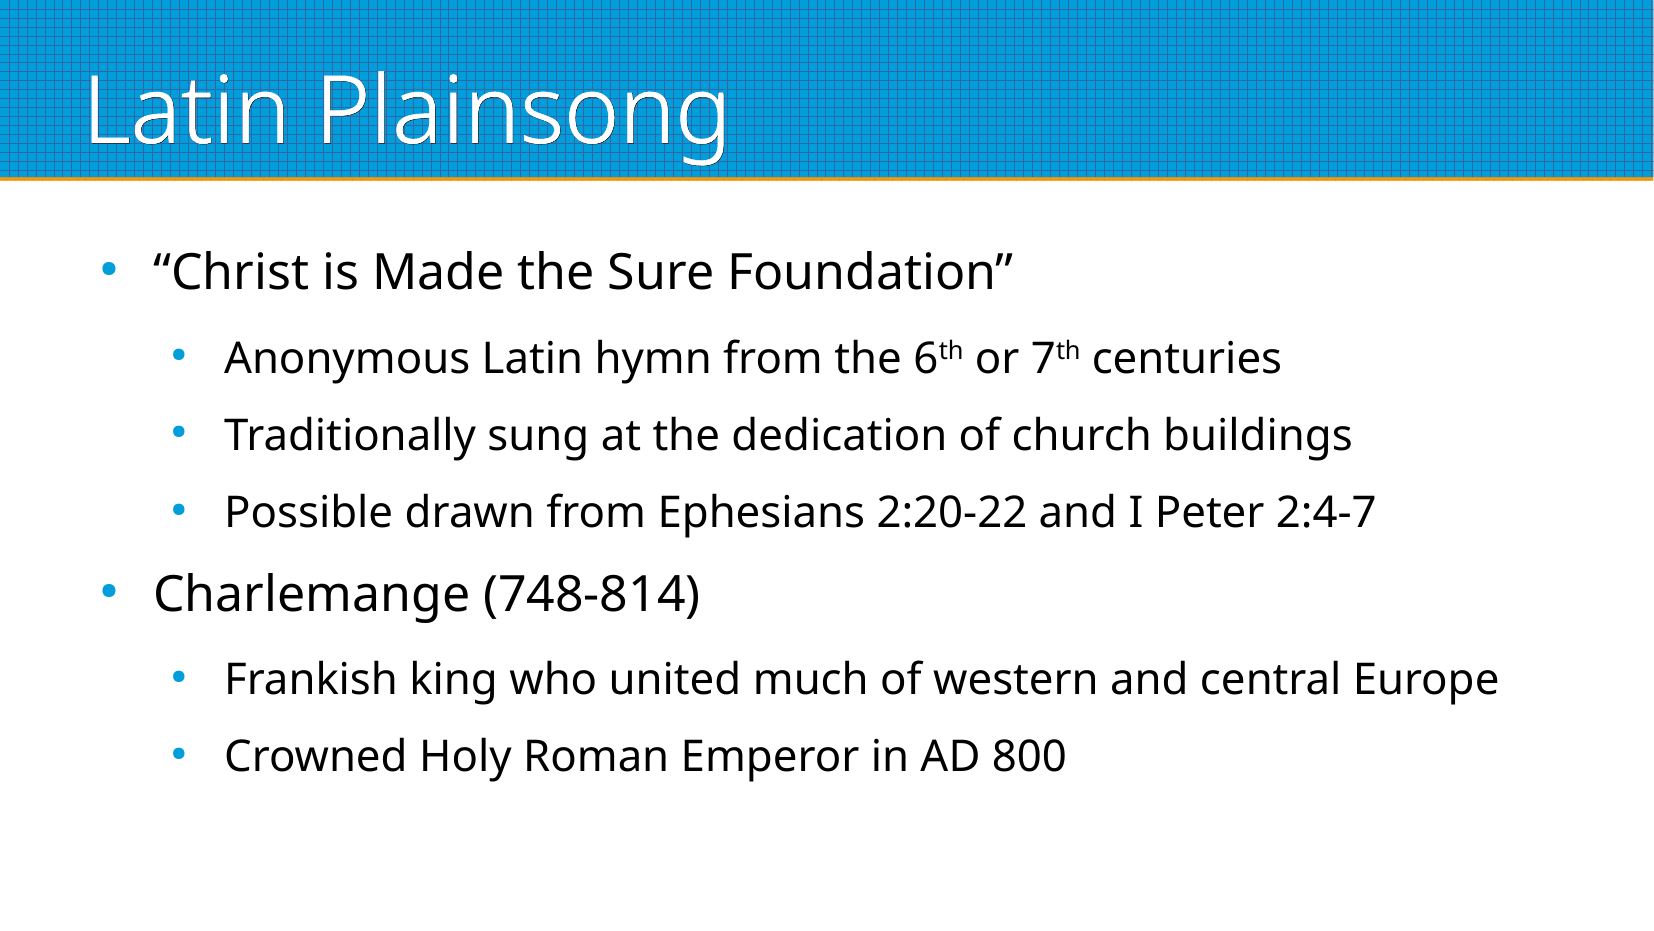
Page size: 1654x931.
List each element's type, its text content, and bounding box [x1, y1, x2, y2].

title Latin Plainsong [82, 14, 1571, 171]
list “Christ is Made the Sure Foundation” Anonymous Latin hymn from the 6th or 7th centuries Traditionally sung at the dedication of church buildings Possible drawn from Ephesians 2:20-22 and I Peter 2:4-7 Charlemange (748-814) Frankish king who united much of western and central Europe Crowned Holy Roman Emperor in AD 800 [82, 236, 1613, 863]
